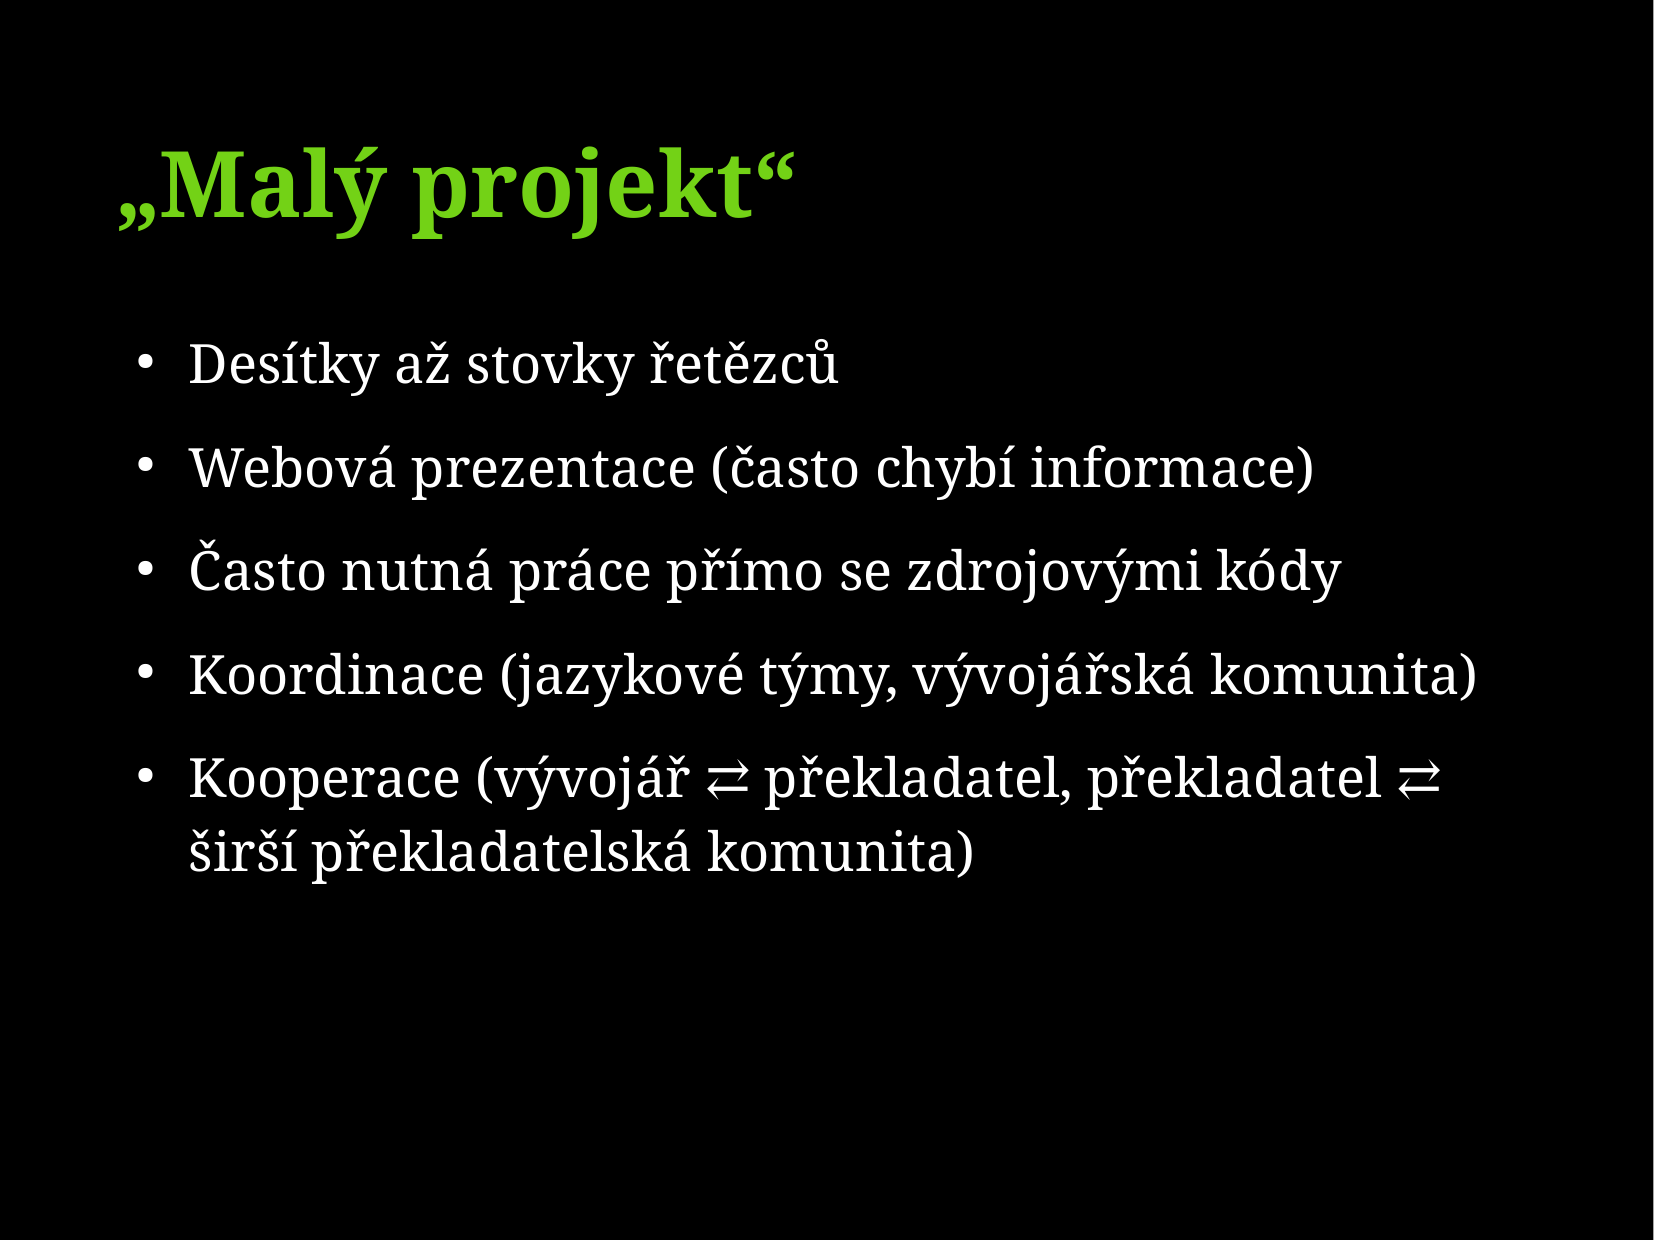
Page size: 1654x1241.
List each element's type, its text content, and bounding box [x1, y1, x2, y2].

title „Malý projekt“ [115, 78, 1539, 287]
list Desítky až stovky řetězců Webová prezentace (často chybí informace) Často nutná práce přímo se zdrojovými kódy Koordinace (jazykové týmy, vývojářská komunita) Kooperace (vývojář ⇄ překladatel, překladatel ⇄ širší překladatelská komunita) [118, 325, 1536, 1145]
